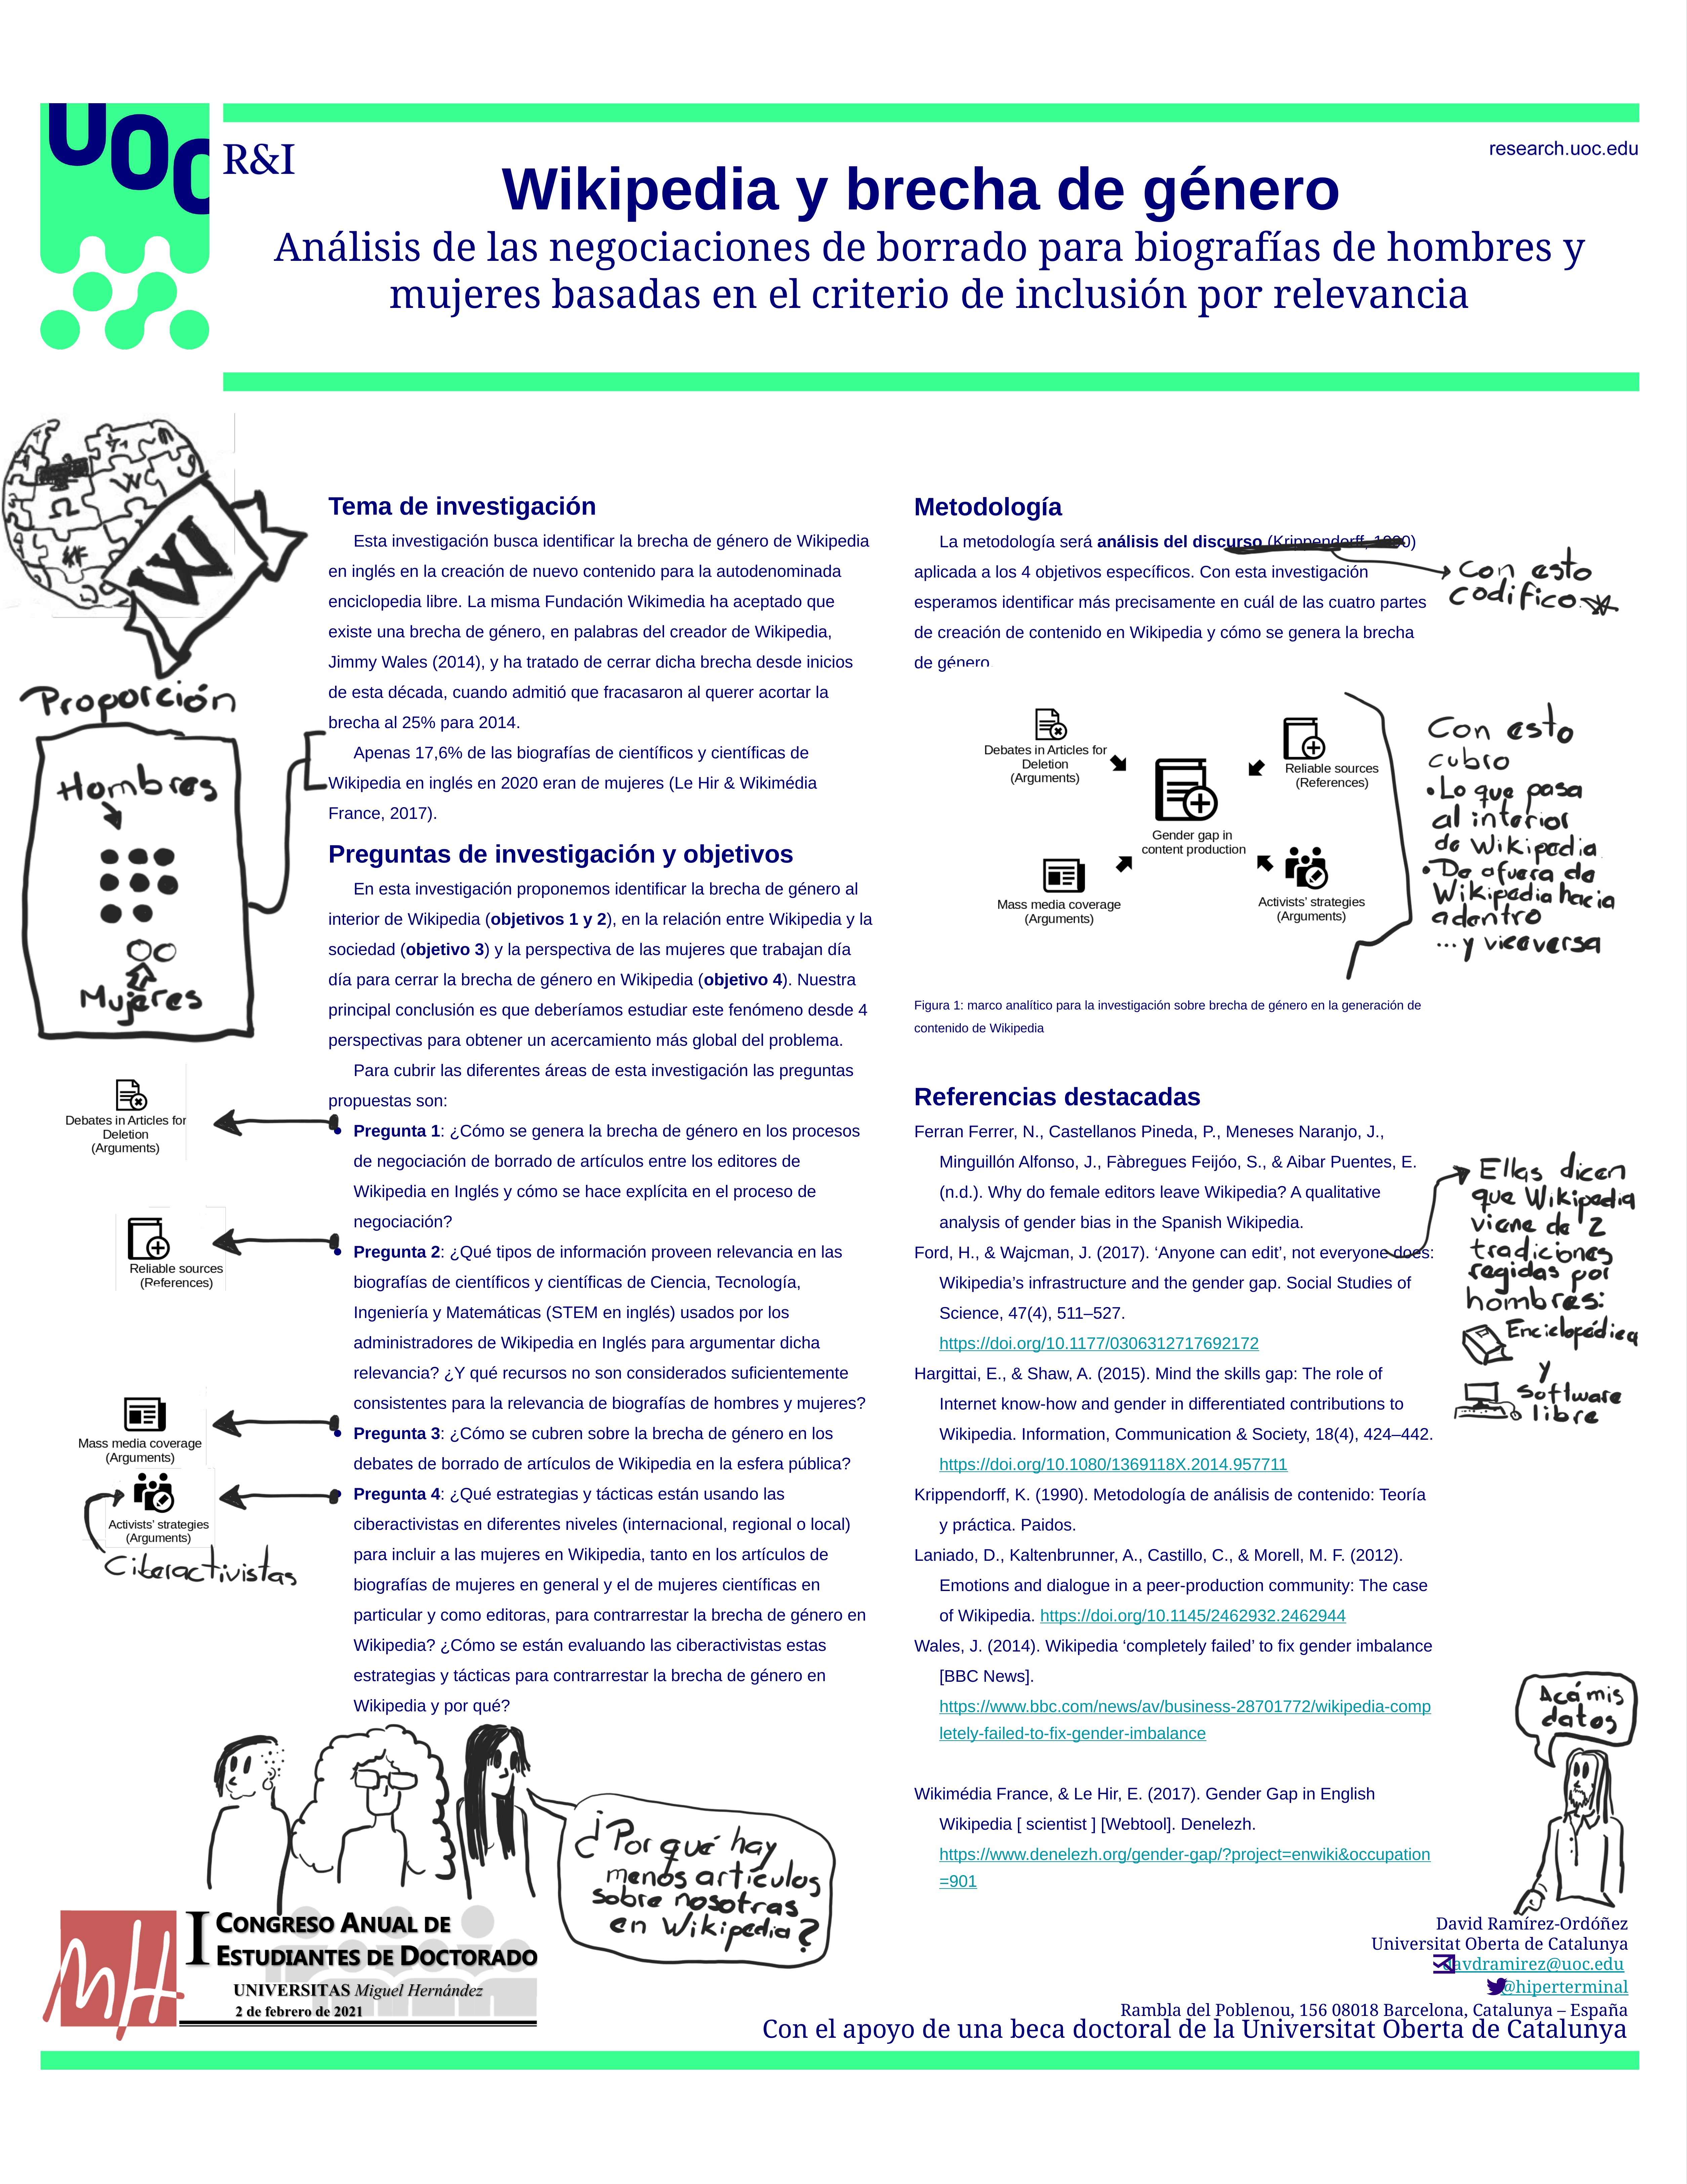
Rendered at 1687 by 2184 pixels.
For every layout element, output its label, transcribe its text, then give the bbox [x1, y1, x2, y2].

picture [42, 1724, 836, 2041]
picture [1223, 538, 1619, 617]
subtitle Con el apoyo de una beca doctoral de la Universitat Oberta de Catalunya [617, 1988, 1653, 2046]
picture [51, 1064, 339, 1160]
picture [67, 1387, 340, 1586]
picture [1485, 1974, 1509, 1999]
picture [1384, 1151, 1639, 1425]
picture [1513, 1671, 1638, 1916]
picture [951, 667, 1615, 984]
picture [107, 1205, 340, 1291]
text_box Tema de investigación Esta investigación busca identificar la brecha de género de Wikipedia en inglés en la creación de nuevo contenido para la autodenominada enciclopedia libre. La misma Fundación Wikimedia ha aceptado que existe una brecha de género, en palabras del creador de Wikipedia, Jimmy Wales (2014), y ha tratado de cerrar dicha brecha desde inicios de esta década, cuando admitió que fracasaron al querer acortar la brecha al 25% para 2014. Apenas 17,6% de las biografías de científicos y científicas de Wikipedia en inglés en 2020 eran de mujeres (Le Hir & Wikimédia France, 2017). Preguntas de investigación y objetivos En esta investigación proponemos identificar la brecha de género al interior de Wikipedia (objetivos 1 y 2), en la relación entre Wikipedia y la sociedad (objetivo 3) y la perspectiva de las mujeres que trabajan día día para cerrar la brecha de género en Wikipedia (objetivo 4). Nuestra principal conclusión es que deberíamos estudiar este fenómeno desde 4 perspectivas para obtener un acercamiento más global del problema. Para cubrir las diferentes áreas de esta investigación las preguntas propuestas son: Pregunta 1: ¿Cómo se genera la brecha de género en los procesos de negociación de borrado de artículos entre los editores de Wikipedia en Inglés y cómo se hace explícita en el proceso de negociación? Pregunta 2: ¿Qué tipos de información proveen relevancia en las biografías de científicos y científicas de Ciencia, Tecnología, Ingeniería y Matemáticas (STEM en inglés) usados por los administradores de Wikipedia en Inglés para argumentar dicha relevancia? ¿Y qué recursos no son considerados suficientemente consistentes para la relevancia de biografías de hombres y mujeres? Pregunta 3: ¿Cómo se cubren sobre la brecha de género en los debates de borrado de artículos de Wikipedia en la esfera pública? Pregunta 4: ¿Qué estrategias y tácticas están usando las ciberactivistas en diferentes niveles (internacional, regional o local) para incluir a las mujeres en Wikipedia, tanto en los artículos de biografías de mujeres en general y el de mujeres científicas en particular y como editoras, para contrarrestar la brecha de género en Wikipedia? ¿Cómo se están evaluando las ciberactivistas estas estrategias y tácticas para contrarrestar la brecha de género en Wikipedia y por qué? [304, 450, 900, 1839]
subtitle David Ramírez-Ordóñez Universitat Oberta de Catalunya davdramirez@uoc.edu @hiperterminal Rambla del Poblenou, 156 08018 Barcelona, Catalunya – España [791, 1889, 1653, 2006]
picture [0, 413, 329, 1043]
title Wikipedia y brecha de género Análisis de las negociaciones de borrado para biografías de hombres y mujeres basadas en el criterio de inclusión por relevancia [220, 126, 1639, 384]
picture [1432, 1953, 1456, 1975]
picture [40, 103, 209, 353]
text_box Metodología La metodología será análisis del discurso (Krippendorff, 1990) aplicada a los 4 objetivos específicos. Con esta investigación esperamos identificar más precisamente en cuál de las cuatro partes de creación de contenido en Wikipedia y cómo se genera la brecha de género. Figura 1: marco analítico para la investigación sobre brecha de género en la generación de contenido de Wikipedia Referencias destacadas Ferran Ferrer, N., Castellanos Pineda, P., Meneses Naranjo, J., Minguillón Alfonso, J., Fàbregues Feijóo, S., & Aibar Puentes, E. (n.d.). Why do female editors leave Wikipedia? A qualitative analysis of gender bias in the Spanish Wikipedia. Ford, H., & Wajcman, J. (2017). ‘Anyone can edit’, not everyone does: Wikipedia’s infrastructure and the gender gap. Social Studies of Science, 47(4), 511–527. https://doi.org/10.1177/0306312717692172 Hargittai, E., & Shaw, A. (2015). Mind the skills gap: The role of Internet know-how and gender in differentiated contributions to Wikipedia. Information, Communication & Society, 18(4), 424–442. https://doi.org/10.1080/1369118X.2014.957711 Krippendorff, K. (1990). Metodología de análisis de contenido: Teoría y práctica. Paidos. Laniado, D., Kaltenbrunner, A., Castillo, C., & Morell, M. F. (2012). Emotions and dialogue in a peer-production community: The case of Wikipedia. https://doi.org/10.1145/2462932.2462944 Wales, J. (2014). Wikipedia ‘completely failed’ to fix gender imbalance [BBC News]. https://www.bbc.com/news/av/business-28701772/wikipedia-completely-failed-to-fix-gender-imbalance Wikimédia France, & Le Hir, E. (2017). Gender Gap in English Wikipedia [ scientist ] [Webtool]. Denelezh. https://www.denelezh.org/gender-gap/?project=enwiki&occupation=901 [890, 451, 1459, 1889]
